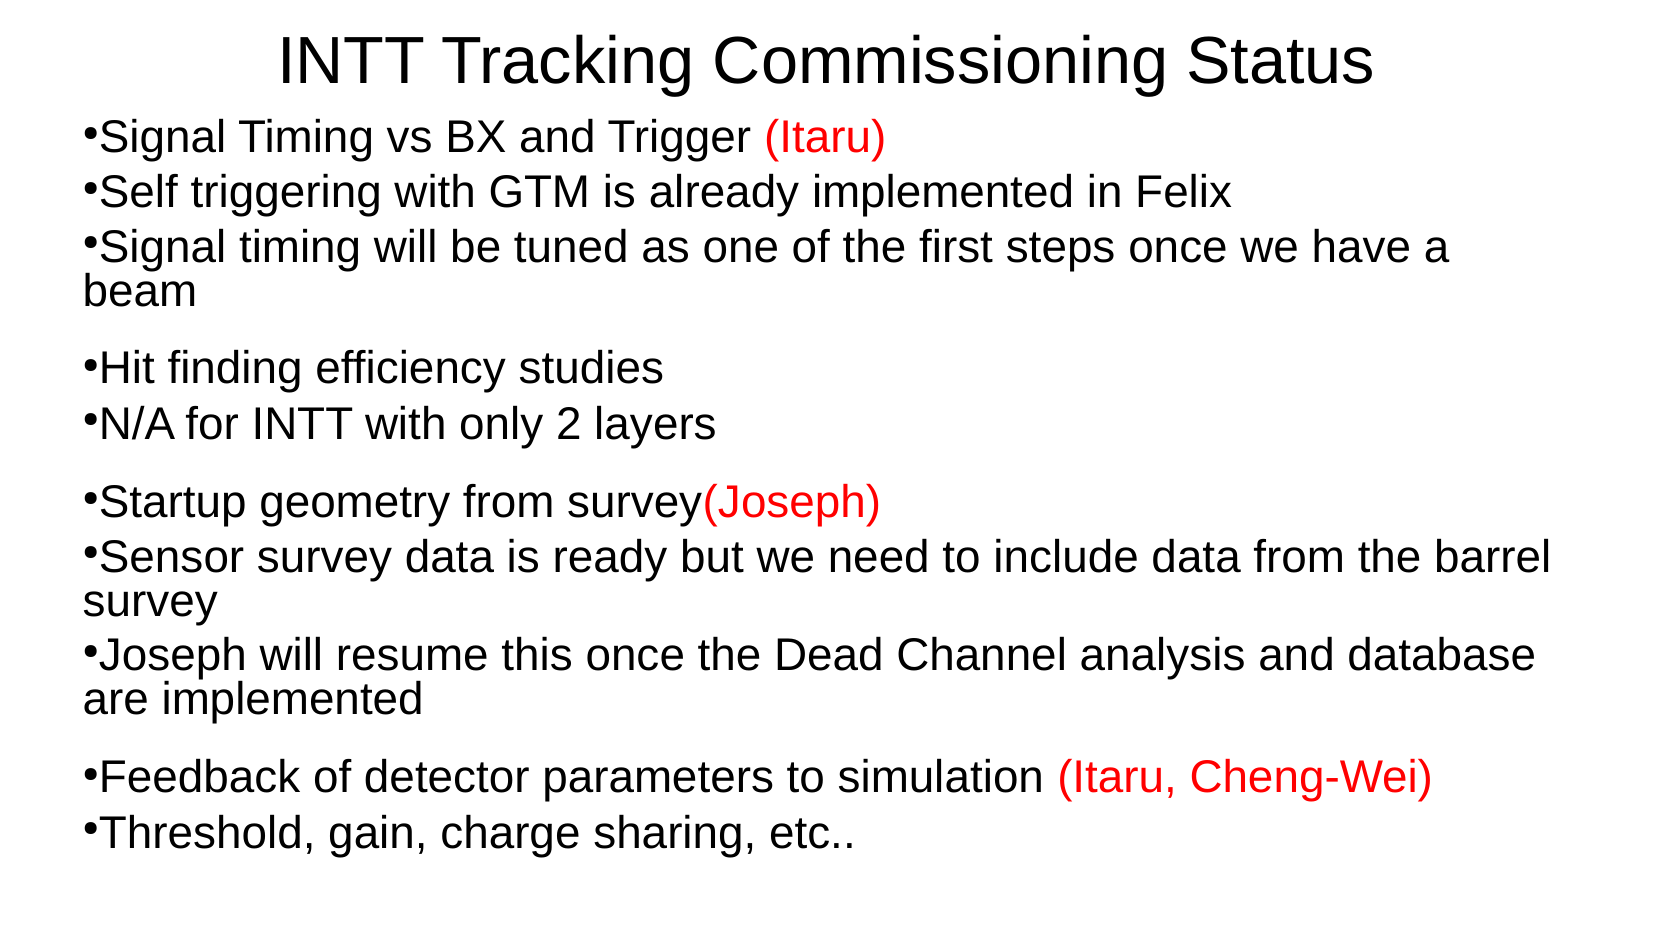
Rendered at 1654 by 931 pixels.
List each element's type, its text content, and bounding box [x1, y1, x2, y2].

subtitle Signal Timing vs BX and Trigger (Itaru) Self triggering with GTM is already implemented in Felix Signal timing will be tuned as one of the first steps once we have a beam Hit finding efficiency studies N/A for INTT with only 2 layers Startup geometry from survey(Joseph) Sensor survey data is ready but we need to include data from the barrel survey Joseph will resume this once the Dead Channel analysis and database are implemented Feedback of detector parameters to simulation (Itaru, Cheng-Wei) Threshold, gain, charge sharing, etc.. [82, 112, 1571, 901]
title INTT Tracking Commissioning Status [82, 0, 1571, 112]
